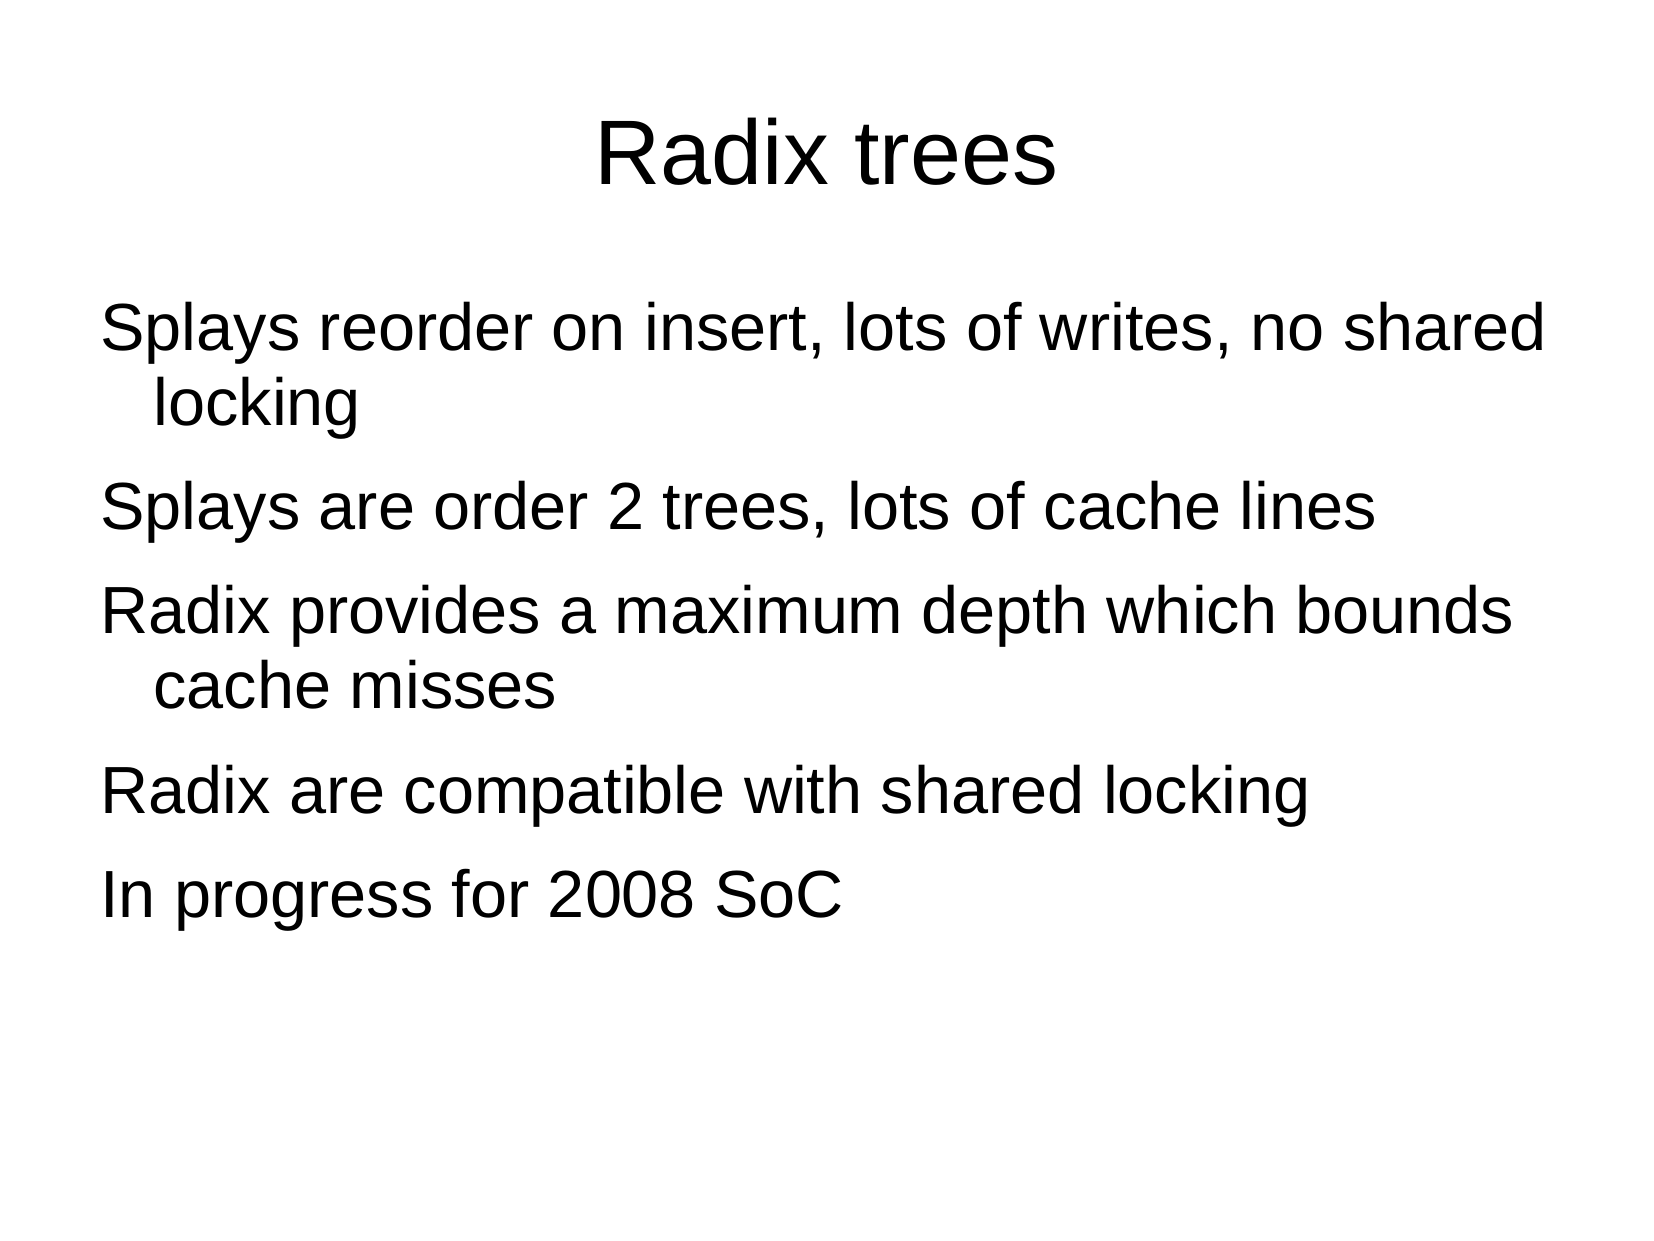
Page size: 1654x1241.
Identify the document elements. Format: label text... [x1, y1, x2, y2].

list Splays reorder on insert, lots of writes, no shared locking Splays are order 2 trees, lots of cache lines Radix provides a maximum depth which bounds cache misses Radix are compatible with shared locking In progress for 2008 SoC [82, 290, 1571, 1094]
title Radix trees [82, 56, 1571, 250]
